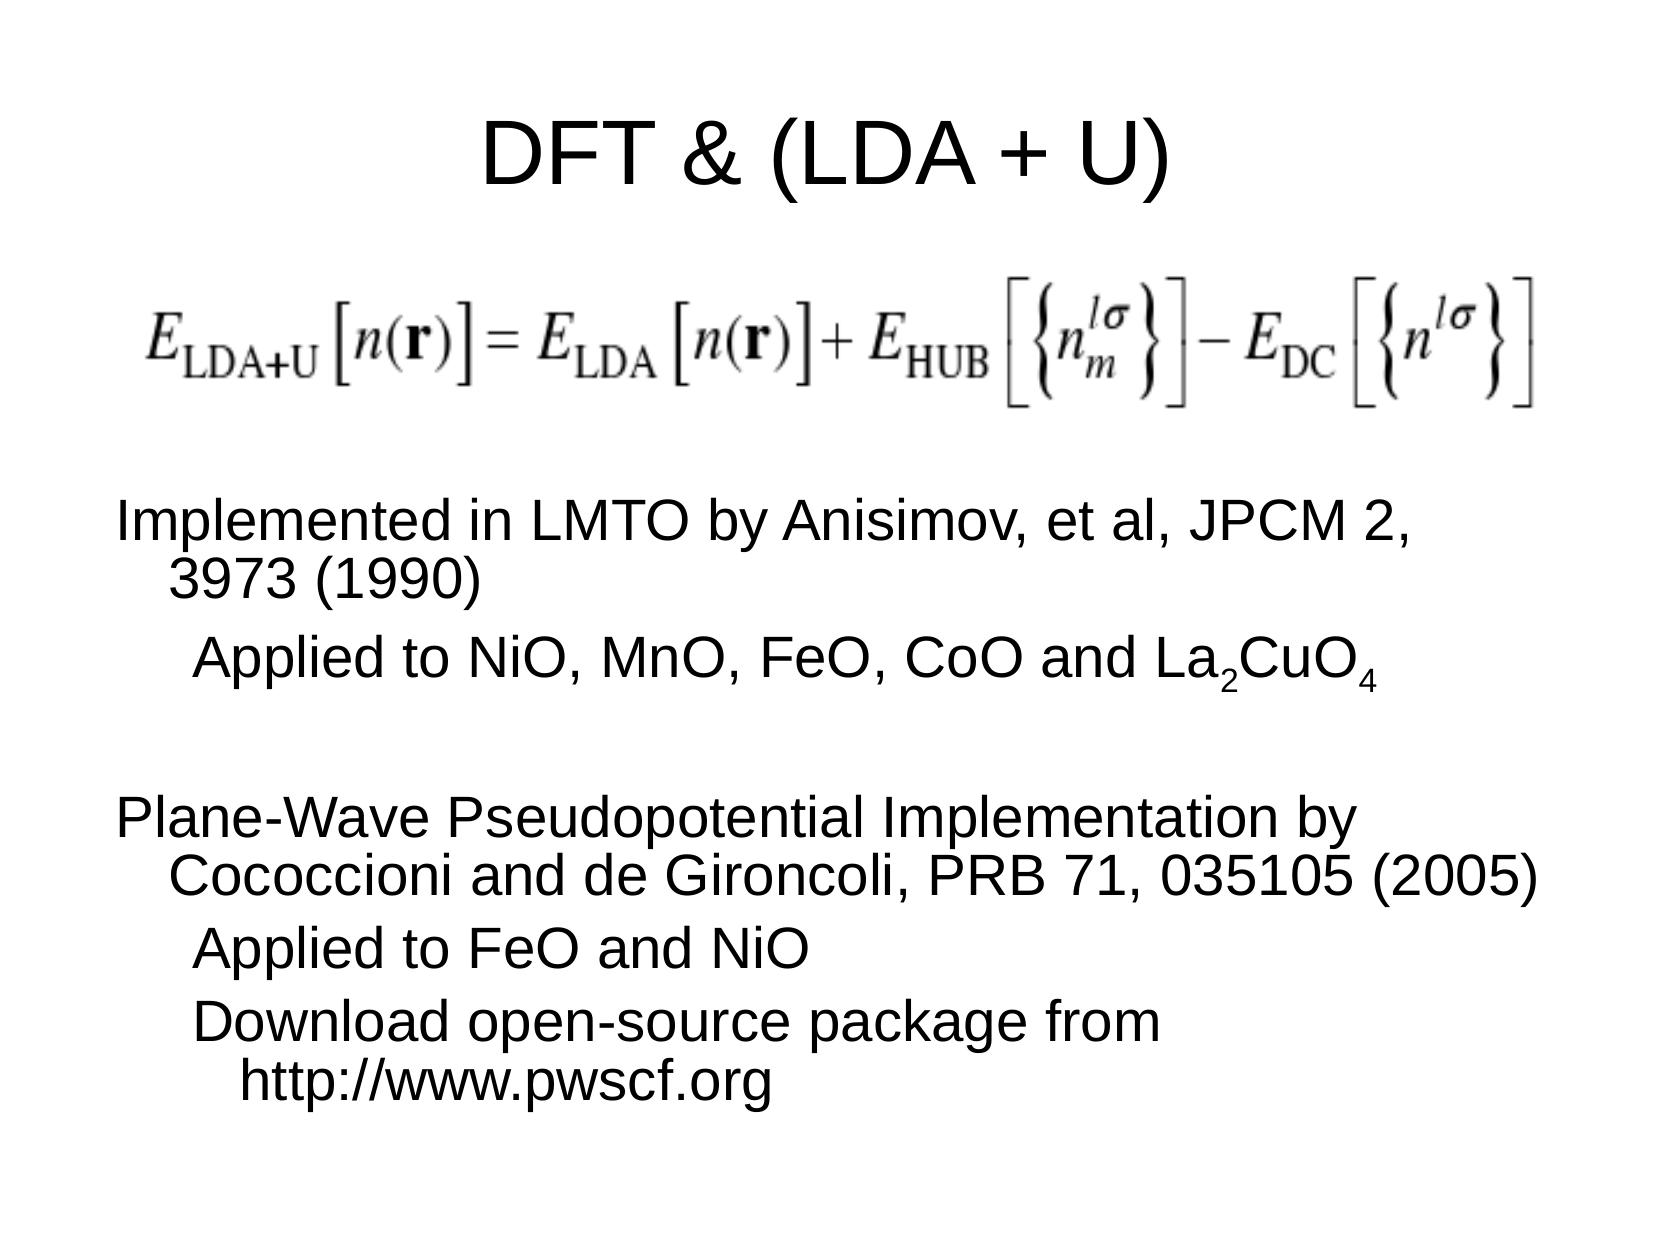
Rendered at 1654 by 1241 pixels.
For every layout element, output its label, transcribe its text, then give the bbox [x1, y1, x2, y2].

title DFT & (LDA + U) [82, 49, 1571, 248]
picture [37, 248, 1613, 433]
list Implemented in LMTO by Anisimov, et al, JPCM 2, 3973 (1990) Applied to NiO, MnO, FeO, CoO and La2CuO4 Plane-Wave Pseudopotential Implementation by Cococcioni and de Gironcoli, PRB 71, 035105 (2005) Applied to FeO and NiO Download open-source package from http://www.pwscf.org [82, 486, 1571, 1206]
